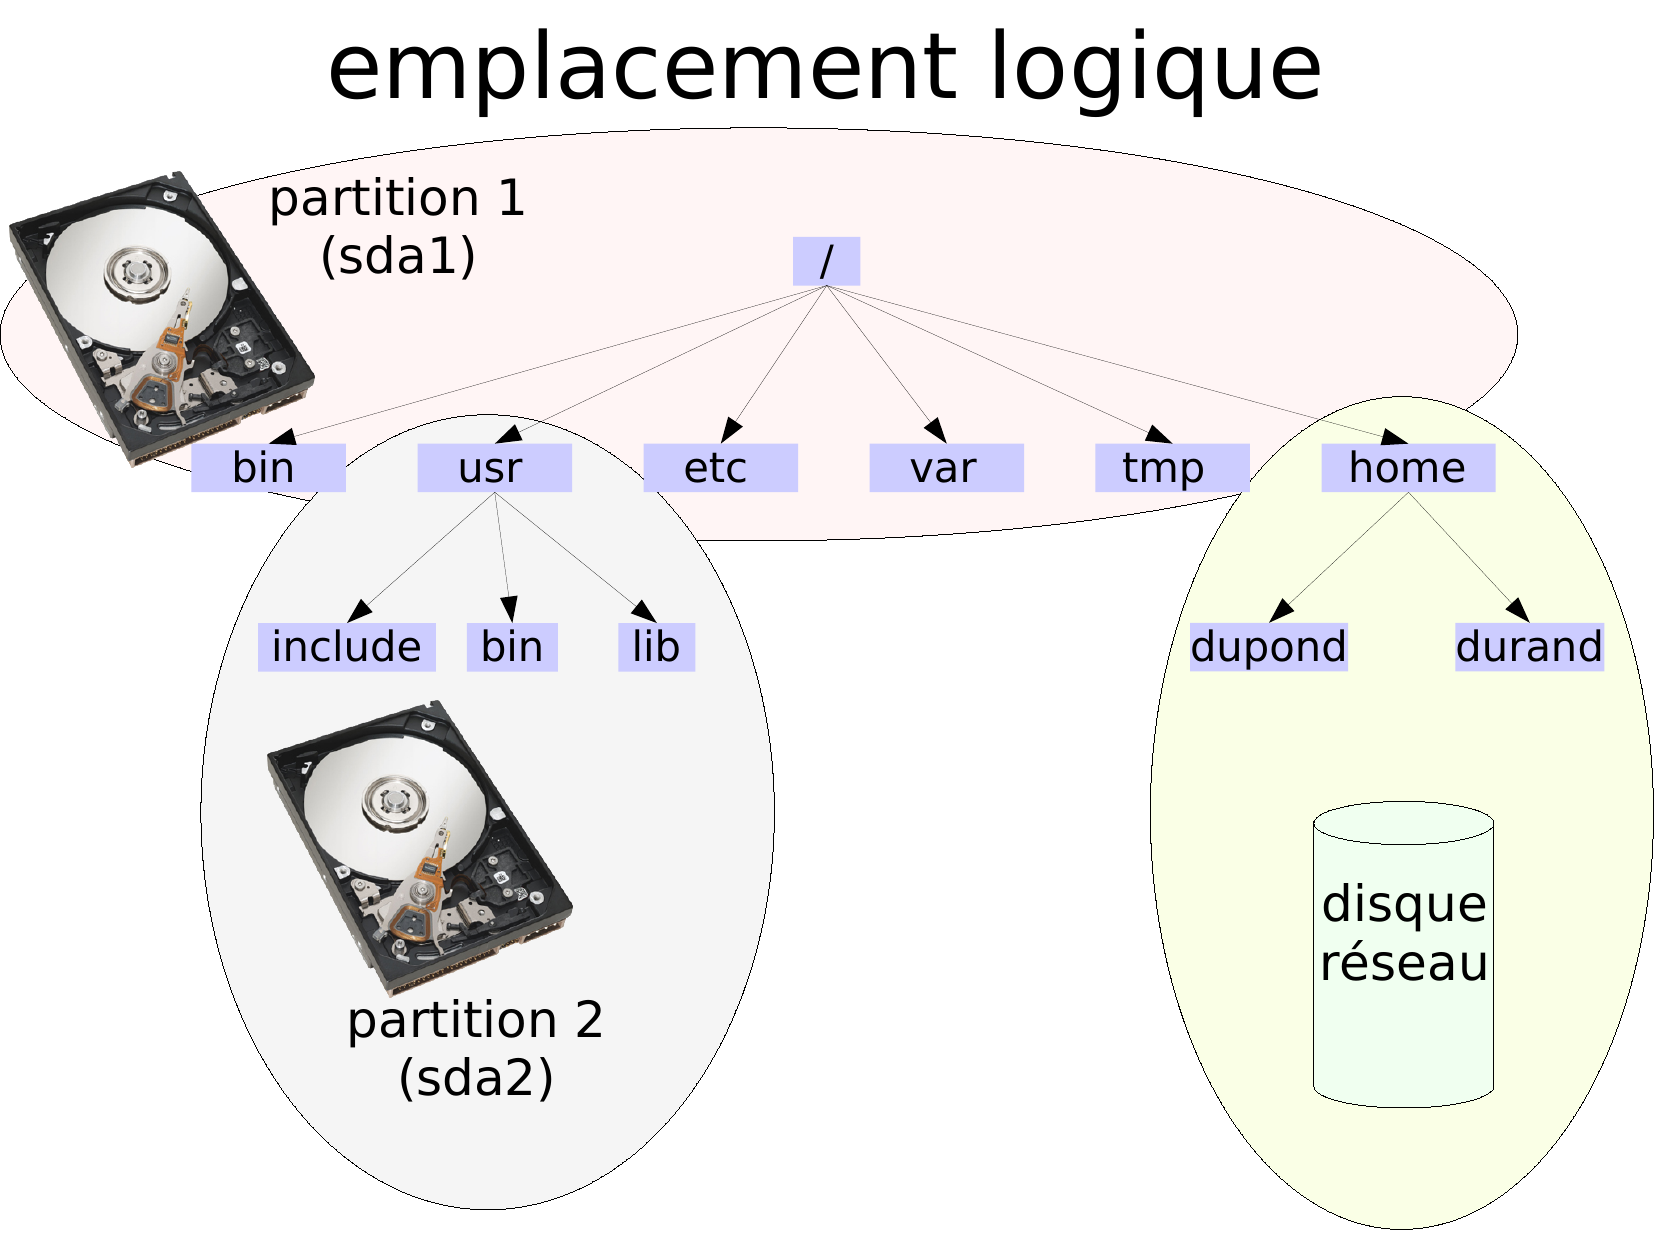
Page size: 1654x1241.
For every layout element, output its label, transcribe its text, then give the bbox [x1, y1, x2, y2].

title emplacement logique [136, 5, 1518, 128]
text_box var [869, 443, 1025, 493]
text_box partition 1 (sda1) [323, 169, 663, 286]
text_box tmp [1095, 443, 1250, 493]
text_box include [258, 623, 436, 672]
picture [258, 688, 581, 1012]
picture [0, 159, 323, 482]
text_box / [793, 236, 861, 286]
text_box bin [466, 623, 558, 672]
text_box etc [643, 443, 799, 493]
text_box disque réseau [1319, 875, 1491, 992]
text_box lib [618, 623, 696, 672]
text_box partition 2 (sda2) [346, 990, 607, 1108]
text_box bin [191, 443, 346, 493]
text_box durand [1455, 622, 1605, 672]
text_box dupond [1190, 622, 1349, 672]
text_box usr [417, 443, 573, 493]
text_box [200, 128, 1654, 1230]
text_box home [1321, 443, 1496, 493]
